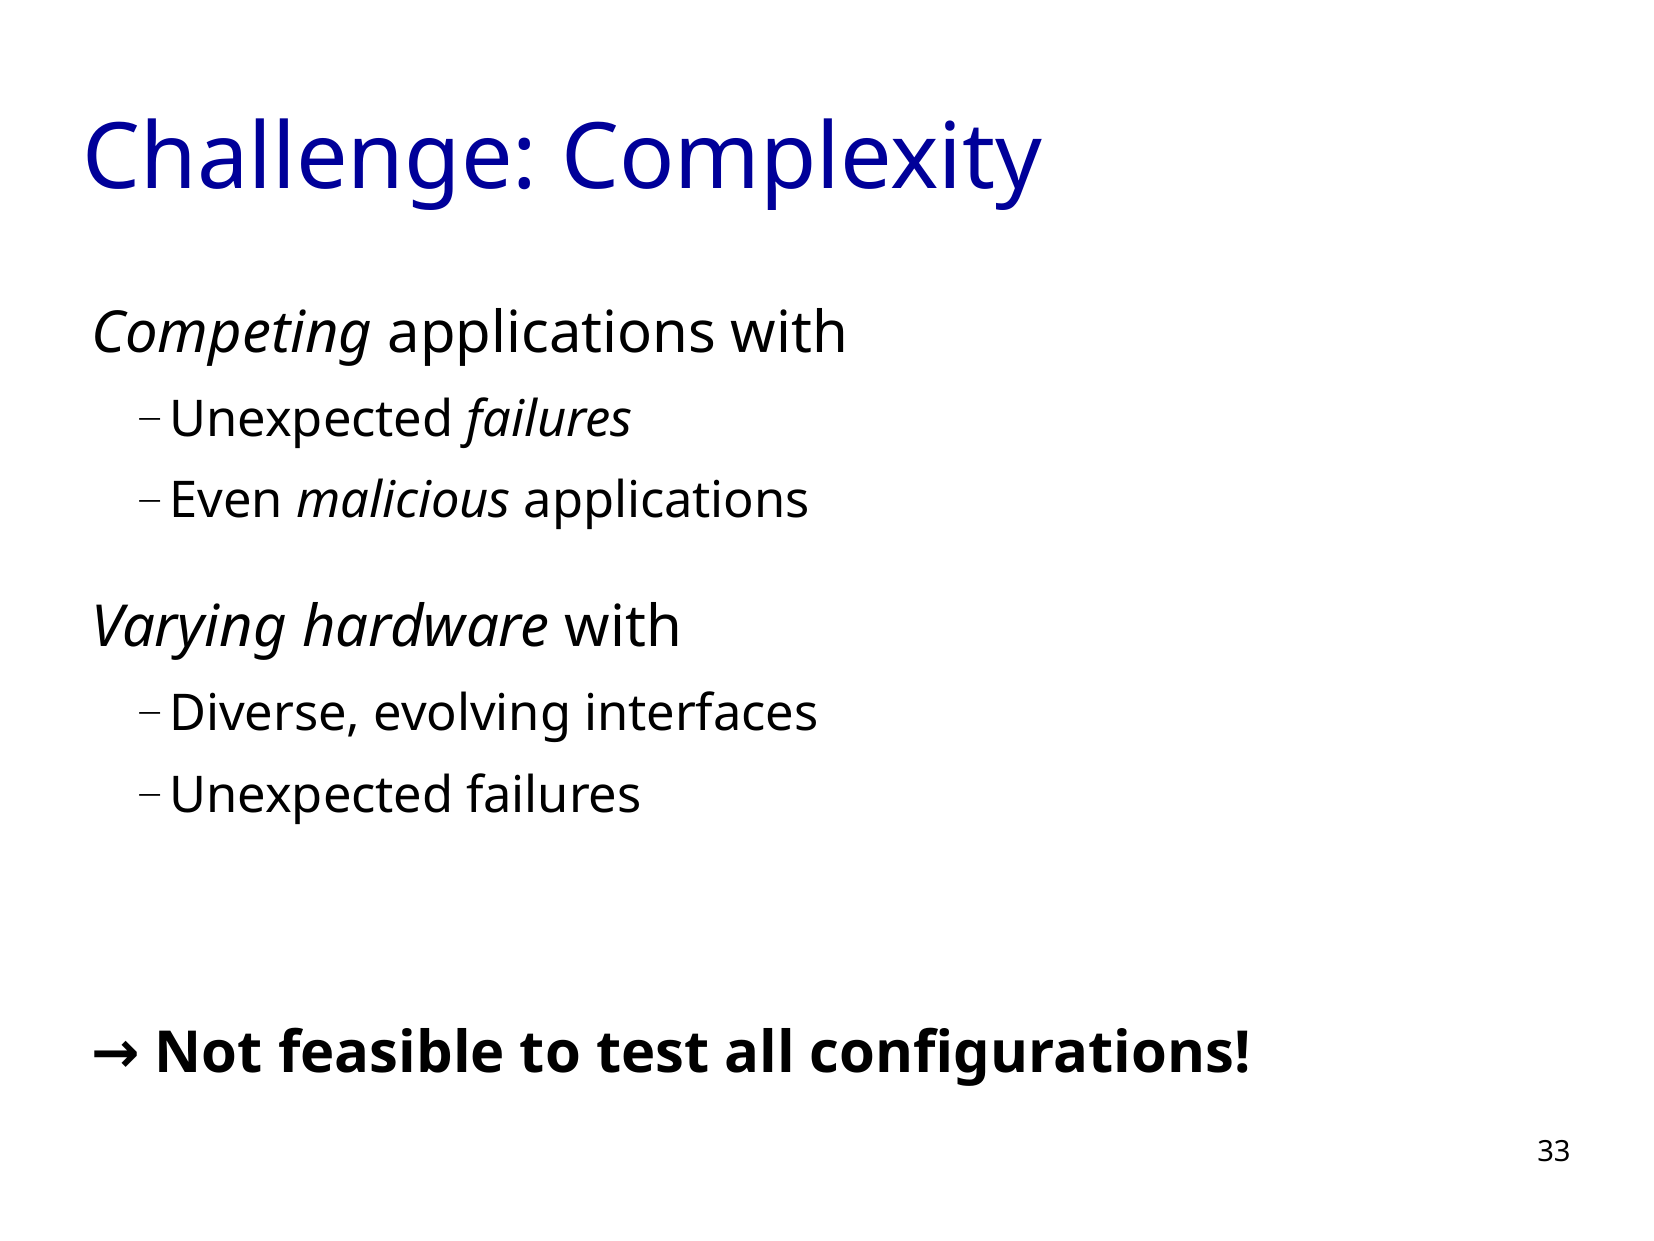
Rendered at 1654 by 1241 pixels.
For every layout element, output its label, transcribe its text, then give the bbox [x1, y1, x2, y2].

title Challenge: Complexity [82, 49, 1571, 257]
list Competing applications with Unexpected failures Even malicious applications Varying hardware with Diverse, evolving interfaces Unexpected failures → Not feasible to test all configurations! [60, 290, 1571, 1096]
